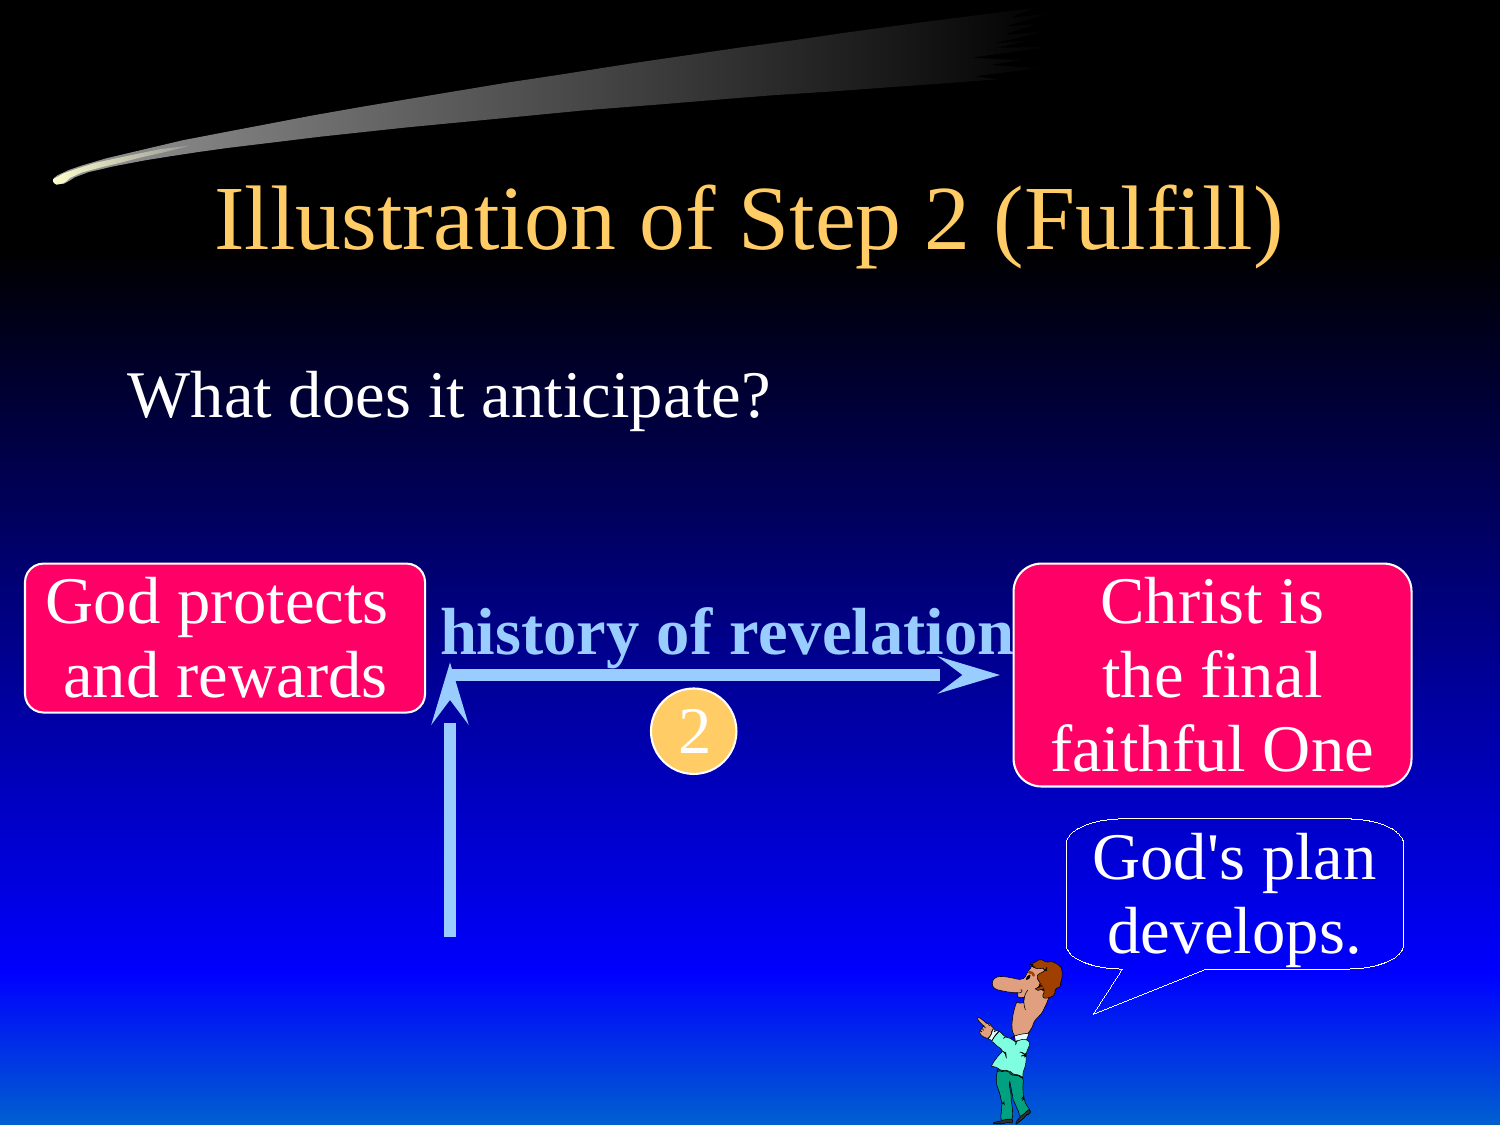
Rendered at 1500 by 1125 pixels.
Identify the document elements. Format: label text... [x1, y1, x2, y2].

text_box history of revelation [426, 587, 1038, 677]
text_box God protects and rewards [24, 563, 426, 713]
chart [976, 959, 1063, 1125]
list What does it anticipate? [112, 350, 1388, 587]
text_box 2 [650, 688, 737, 774]
text_box Christ is the final faithful One [1013, 563, 1412, 787]
title Illustration of Step 2 (Fulfill) [112, 124, 1388, 313]
text_box God's plan develops. [1066, 818, 1404, 1015]
